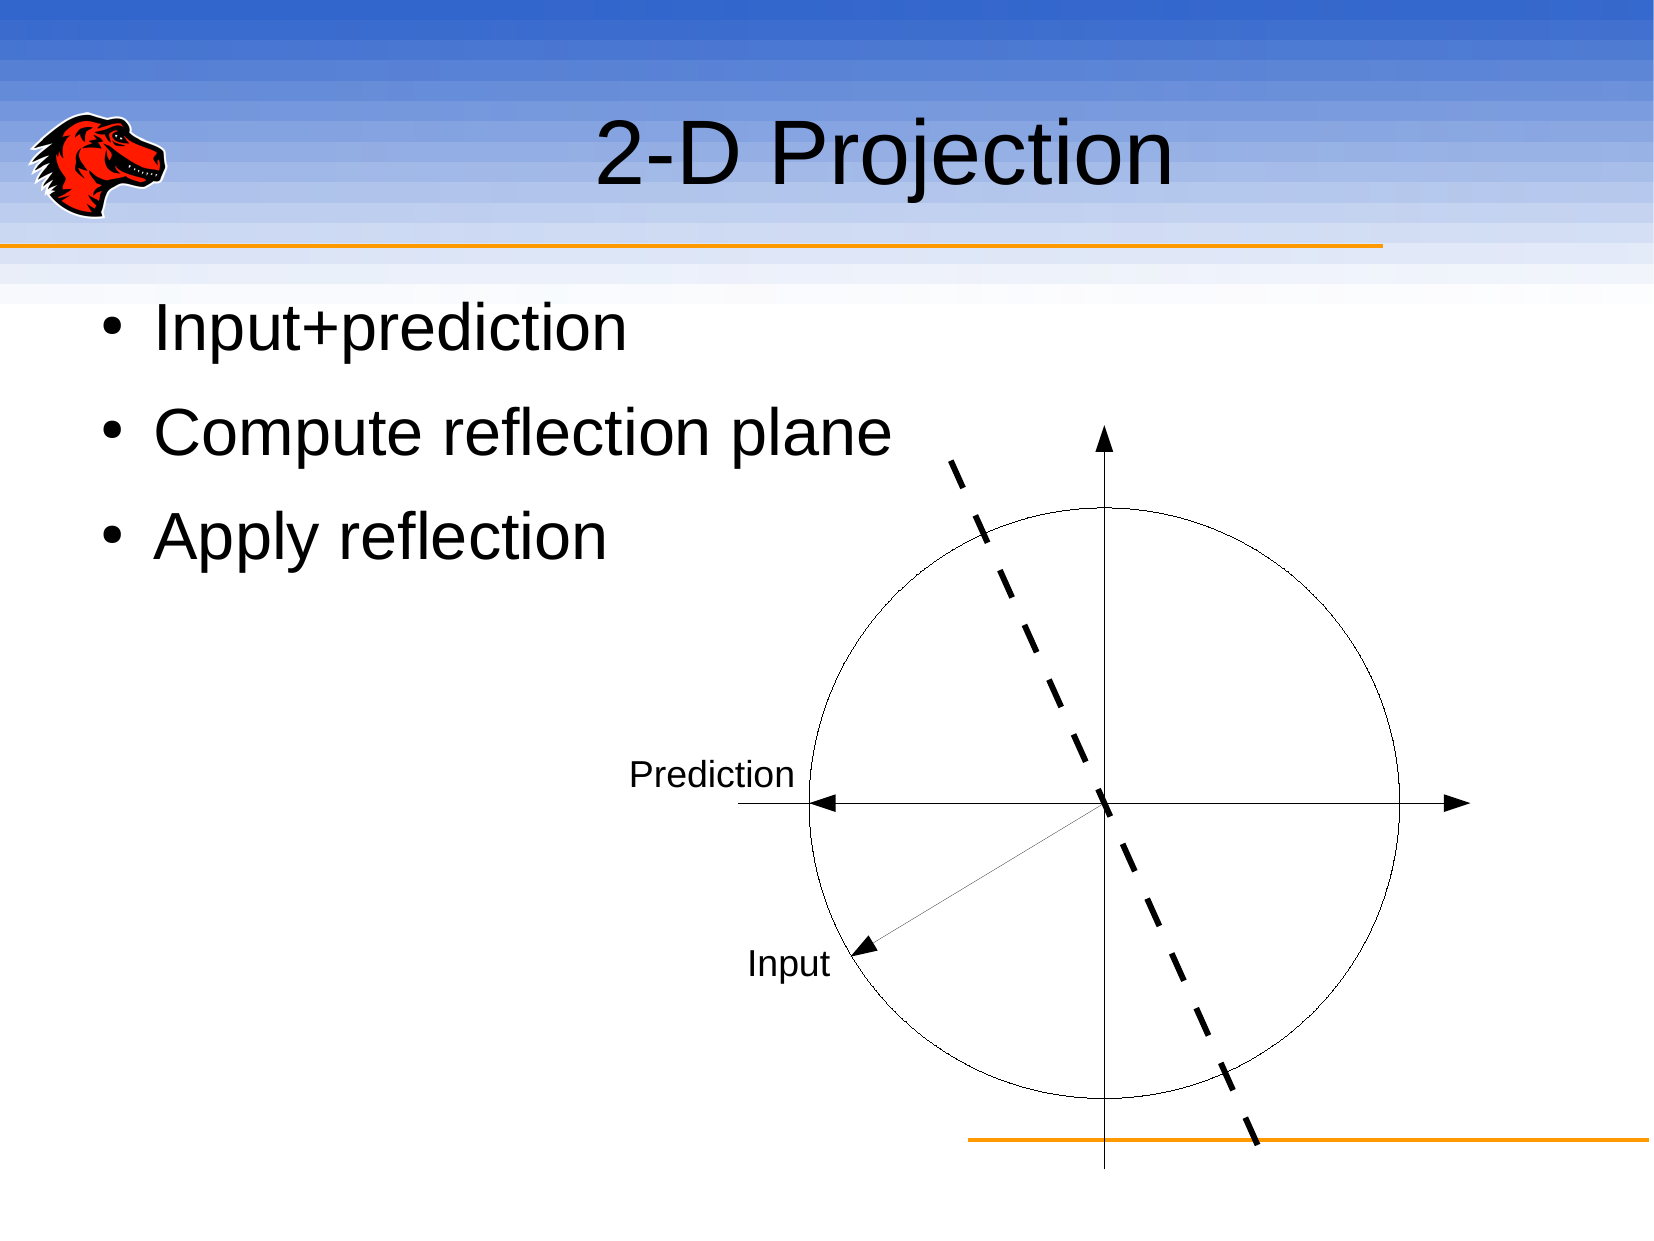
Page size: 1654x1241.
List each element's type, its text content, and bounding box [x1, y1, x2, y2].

text_box Input [732, 935, 846, 993]
title 2-D Projection [141, 49, 1630, 257]
picture [0, 0, 1654, 1241]
text_box Prediction [614, 746, 811, 804]
list Input+prediction Compute reflection plane Apply reflection [82, 290, 1538, 1010]
